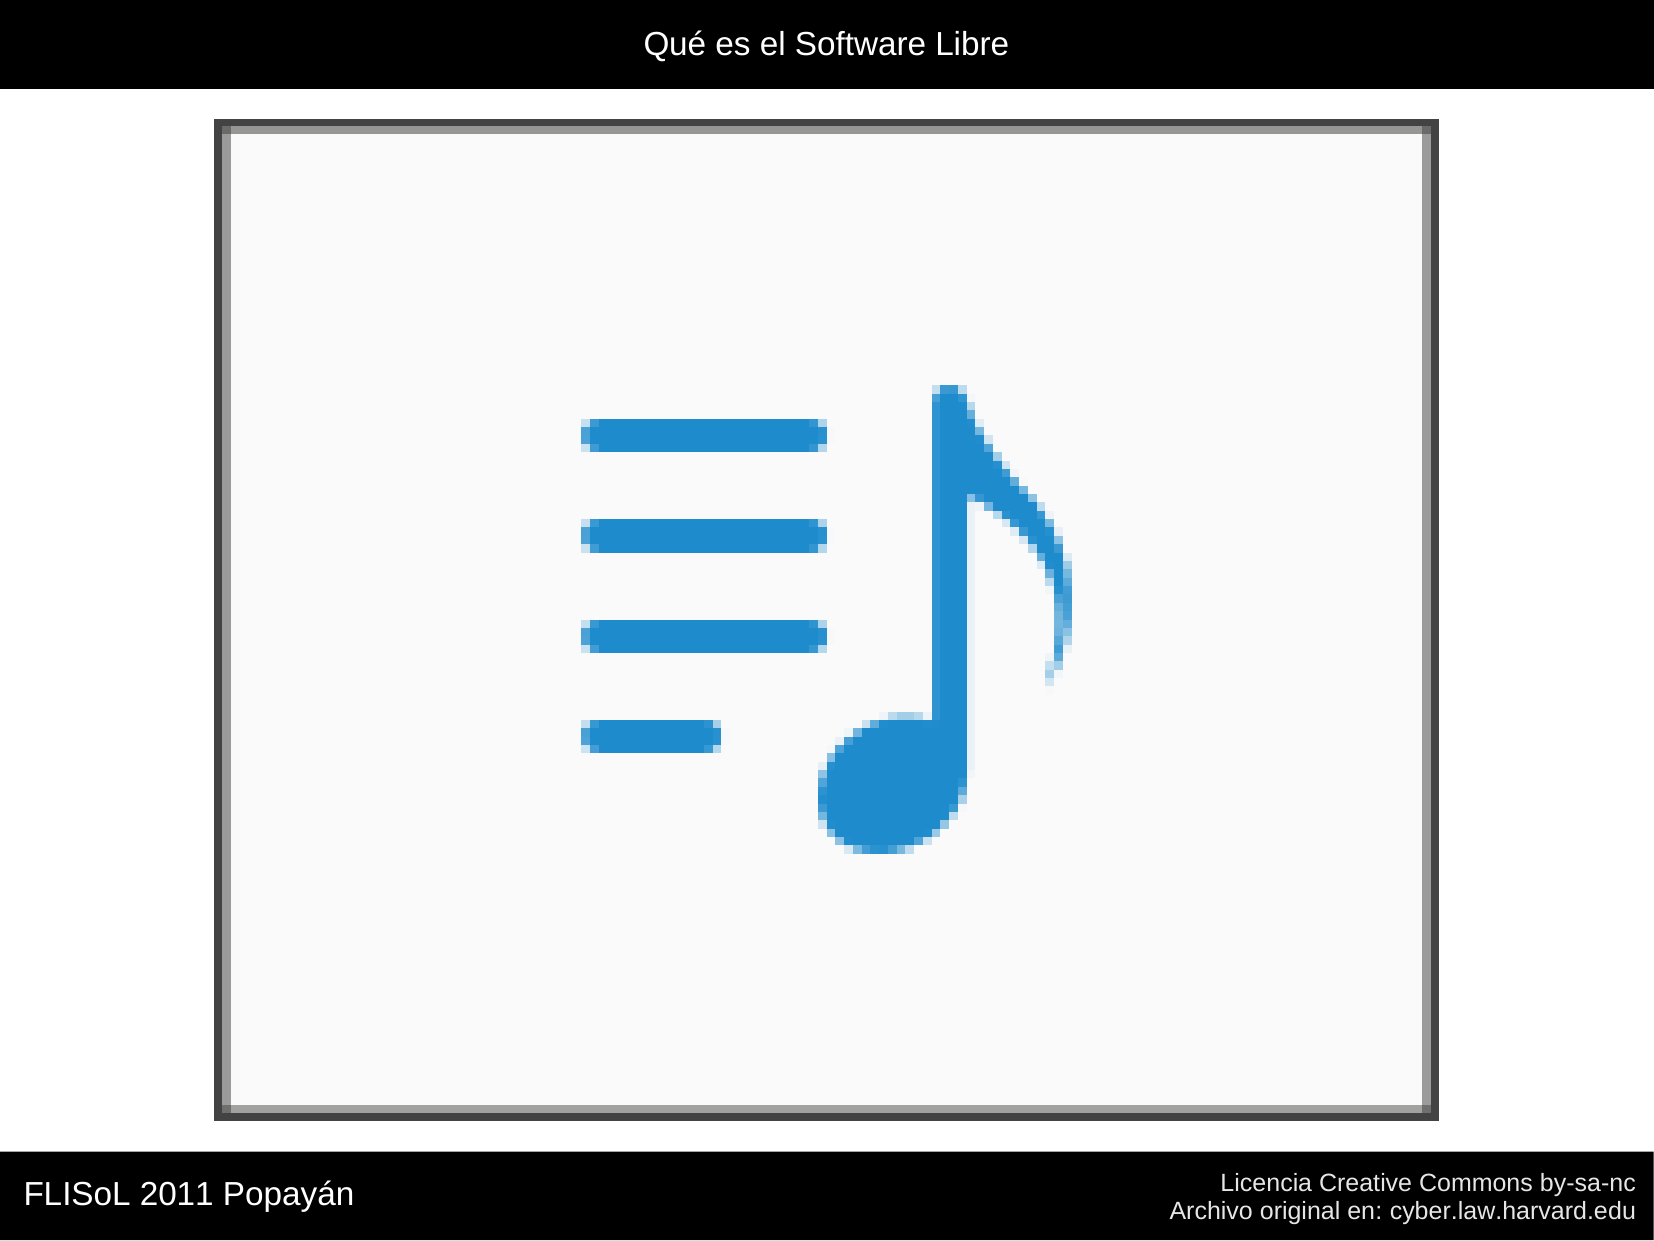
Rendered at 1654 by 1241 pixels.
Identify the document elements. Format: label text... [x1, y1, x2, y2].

text_box Licencia Creative Commons by-sa-nc Archivo original en: cyber.law.harvard.edu [1169, 1168, 1648, 1235]
text_box [213, 118, 1440, 1123]
